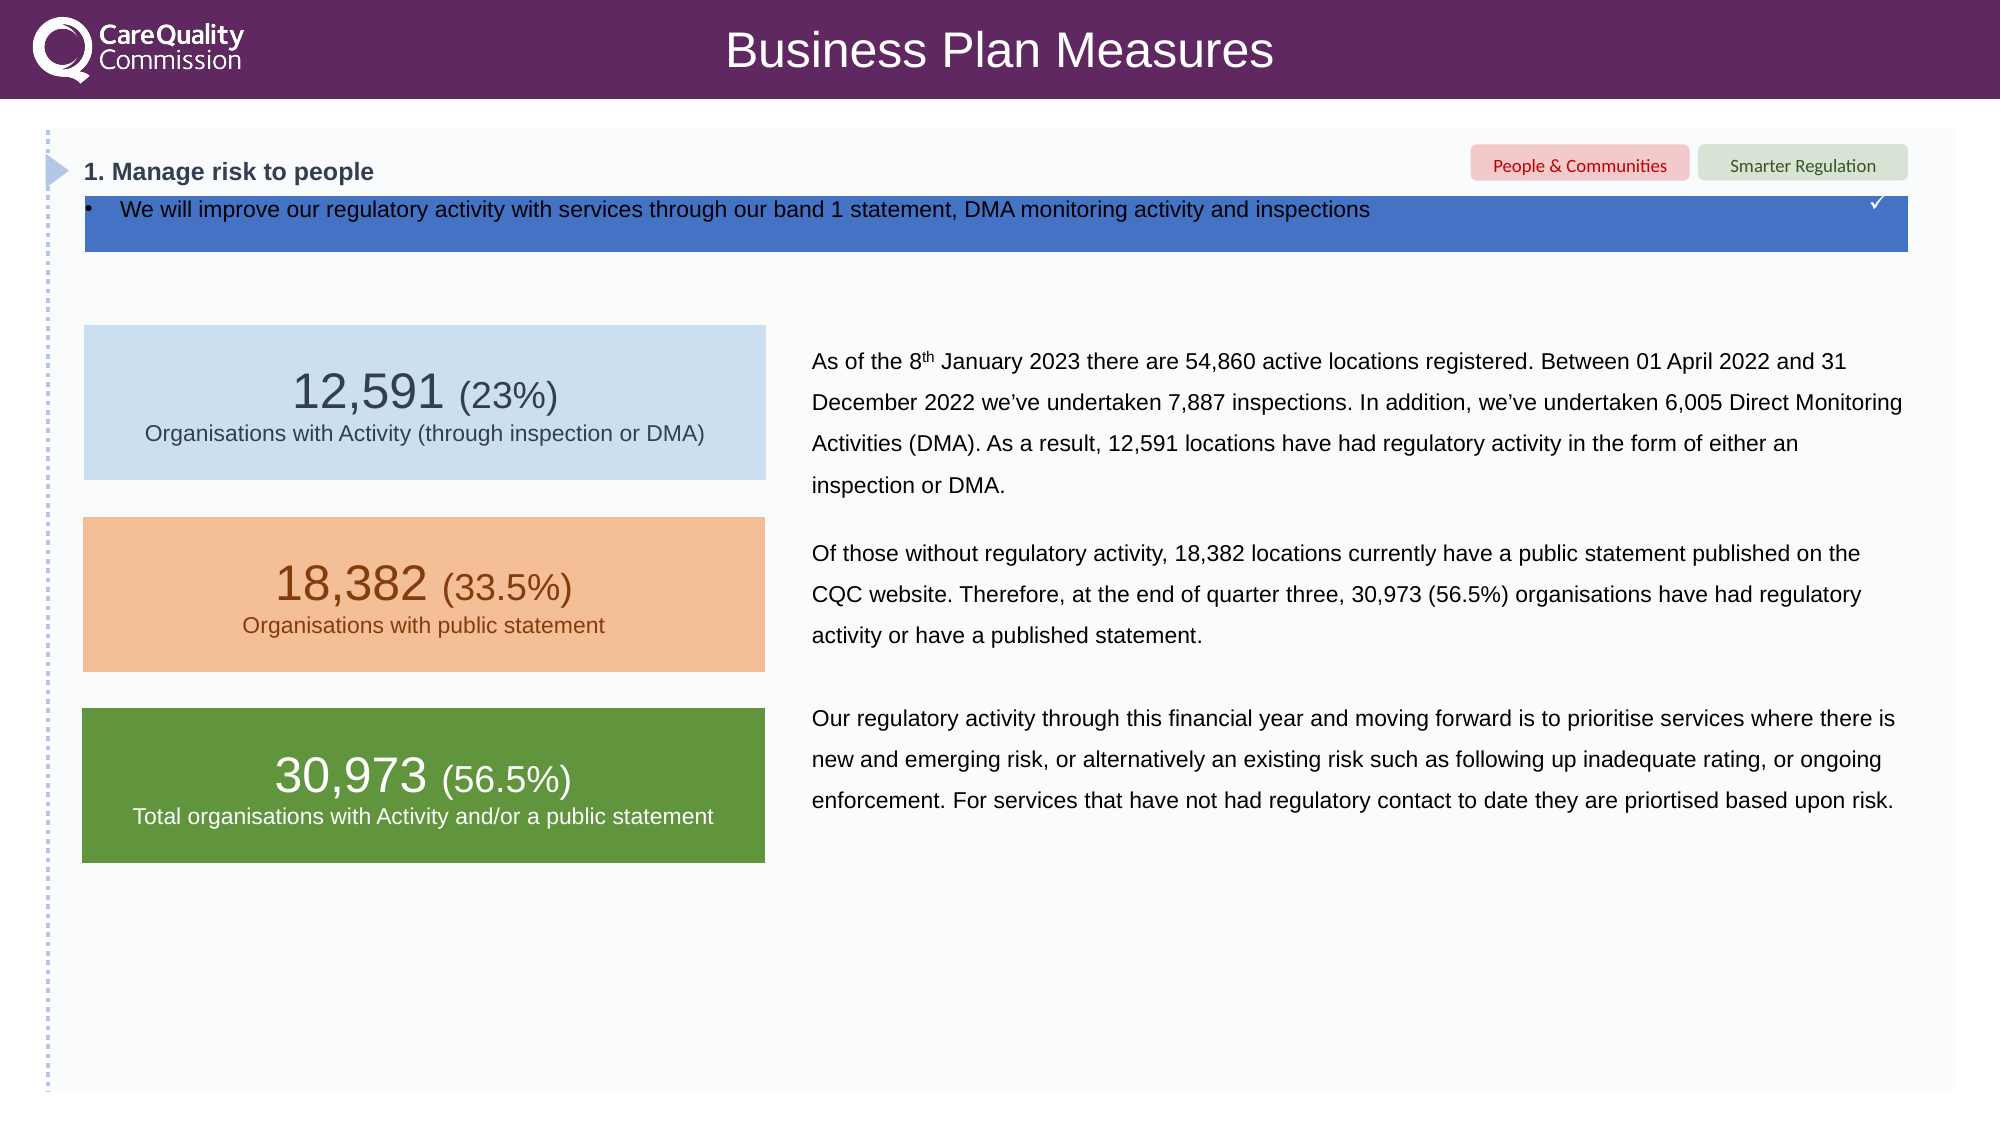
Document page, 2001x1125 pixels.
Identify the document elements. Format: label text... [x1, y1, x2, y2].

text_box [0, 0, 2000, 99]
text_box Business Plan Measures [641, 9, 1358, 86]
text_box 18,382 (33.5%) Organisations with public statement [83, 517, 765, 672]
text_box 30,973 (56.5%) Total organisations with Activity and/or a public statement [82, 708, 765, 863]
text_box 12,591 (23%) Organisations with Activity (through inspection or DMA) [84, 325, 766, 480]
text_box People & Communities [1470, 144, 1690, 181]
text_box 1. Manage risk to people [69, 147, 670, 194]
text_box Smarter Regulation [1698, 144, 1909, 181]
table_header  [1848, 196, 1908, 252]
picture [32, 16, 245, 84]
text_box As of the 8th January 2023 there are 54,860 active locations registered. Between 01 April 2022 and 31 December 2022 we’ve undertaken 7,887 inspections. In addition, we’ve undertaken 6,005 Direct Monitoring Activities (DMA). As a result, 12,591 locations have had regulatory activity in the form of either an inspection or DMA. Of those without regulatory activity, 18,382 locations currently have a public statement published on the CQC website. Therefore, at the end of quarter three, 30,973 (56.5%) organisations have had regulatory activity or have a published statement. Our regulatory activity through this financial year and moving forward is to prioritise services where there is new and emerging risk, or alternatively an existing risk such as following up inadequate rating, or ongoing enforcement. For services that have not had regulatory contact to date they are priortised based upon risk. [796, 325, 1922, 836]
text_box [45, 128, 1955, 1091]
table_header We will improve our regulatory activity with services through our band 1 statement, DMA monitoring activity and inspections [85, 196, 1848, 252]
